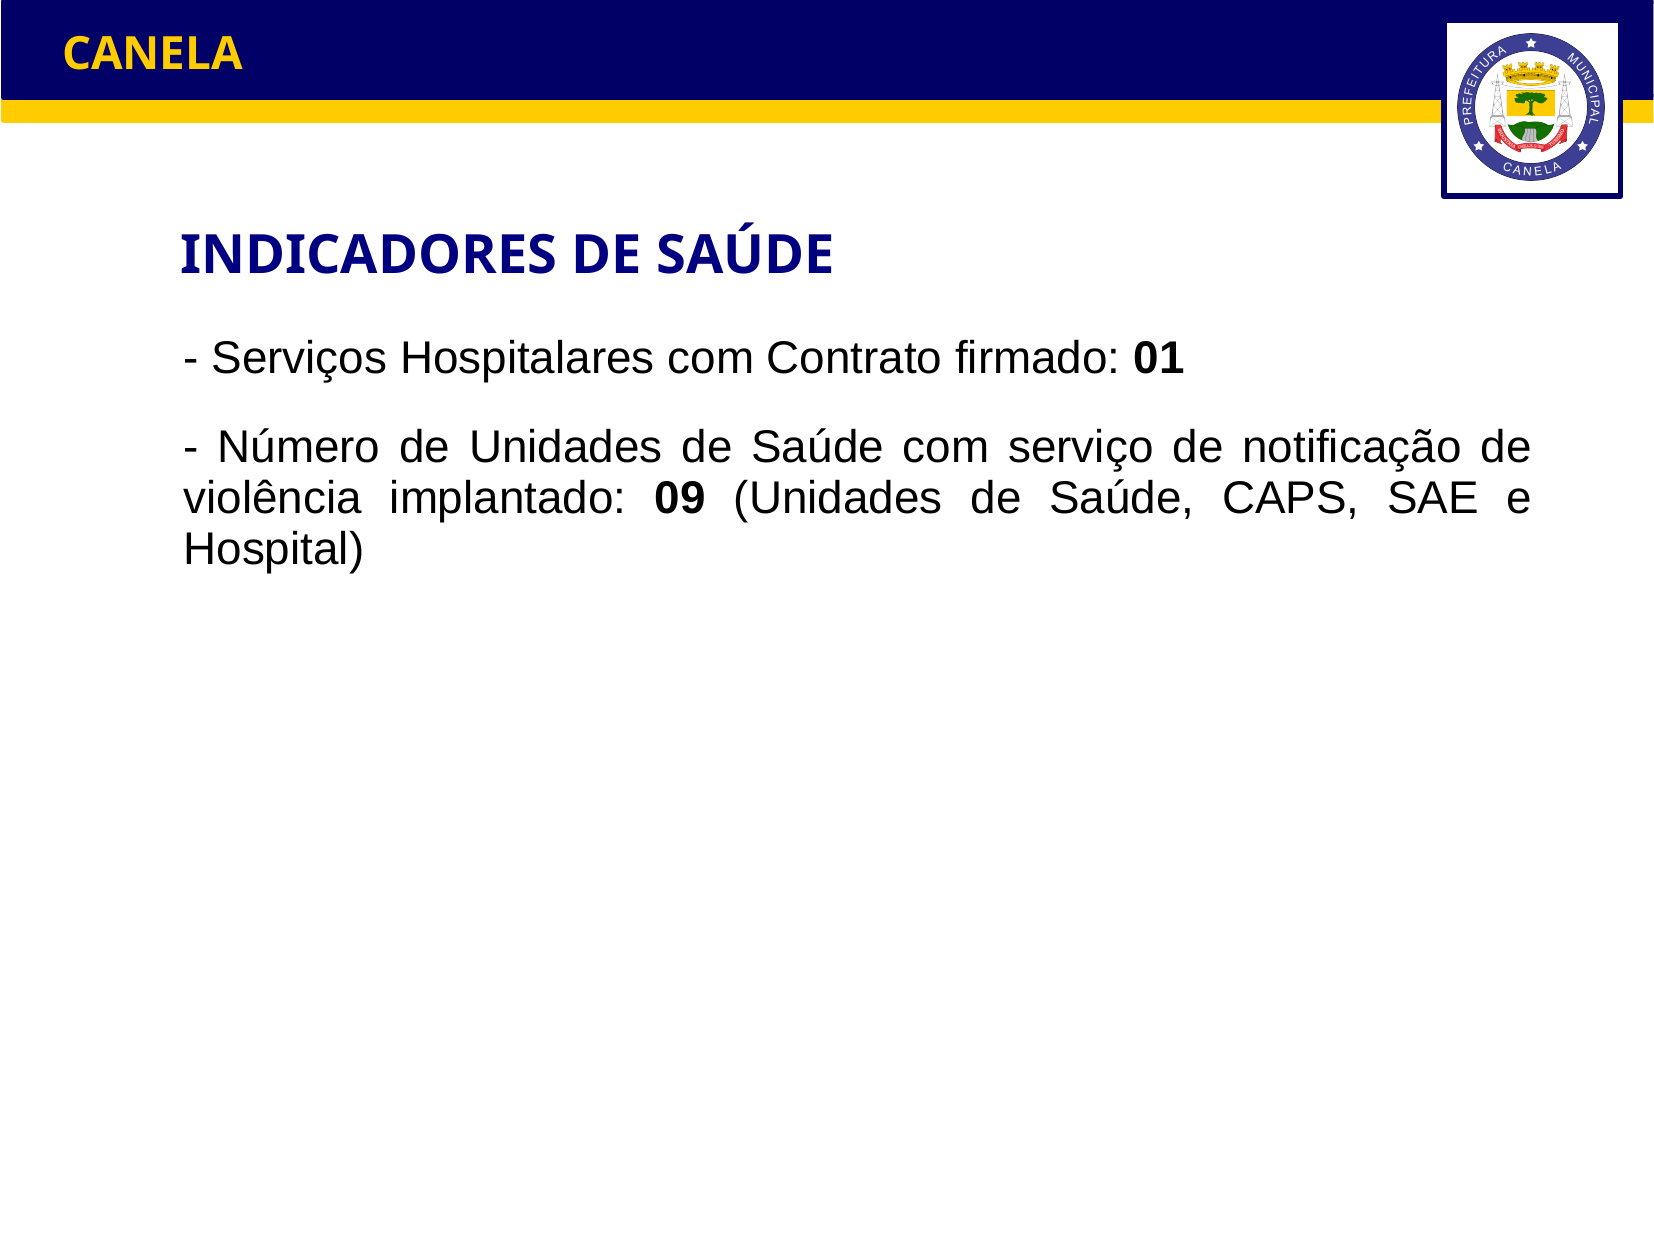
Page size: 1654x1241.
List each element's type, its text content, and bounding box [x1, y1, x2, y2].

text_box [3, 0, 1654, 197]
text_box INDICADORES DE SAÚDE [165, 208, 872, 284]
text_box CANELA [47, 13, 853, 93]
picture [1457, 33, 1605, 181]
text_box - Serviços Hospitalares com Contrato firmado: 01 [168, 325, 1548, 404]
text_box - Número de Unidades de Saúde com serviço de notificação de violência implantado: 09 (Unidades de Saúde, CAPS, SAE e Hospital) [168, 413, 1548, 582]
